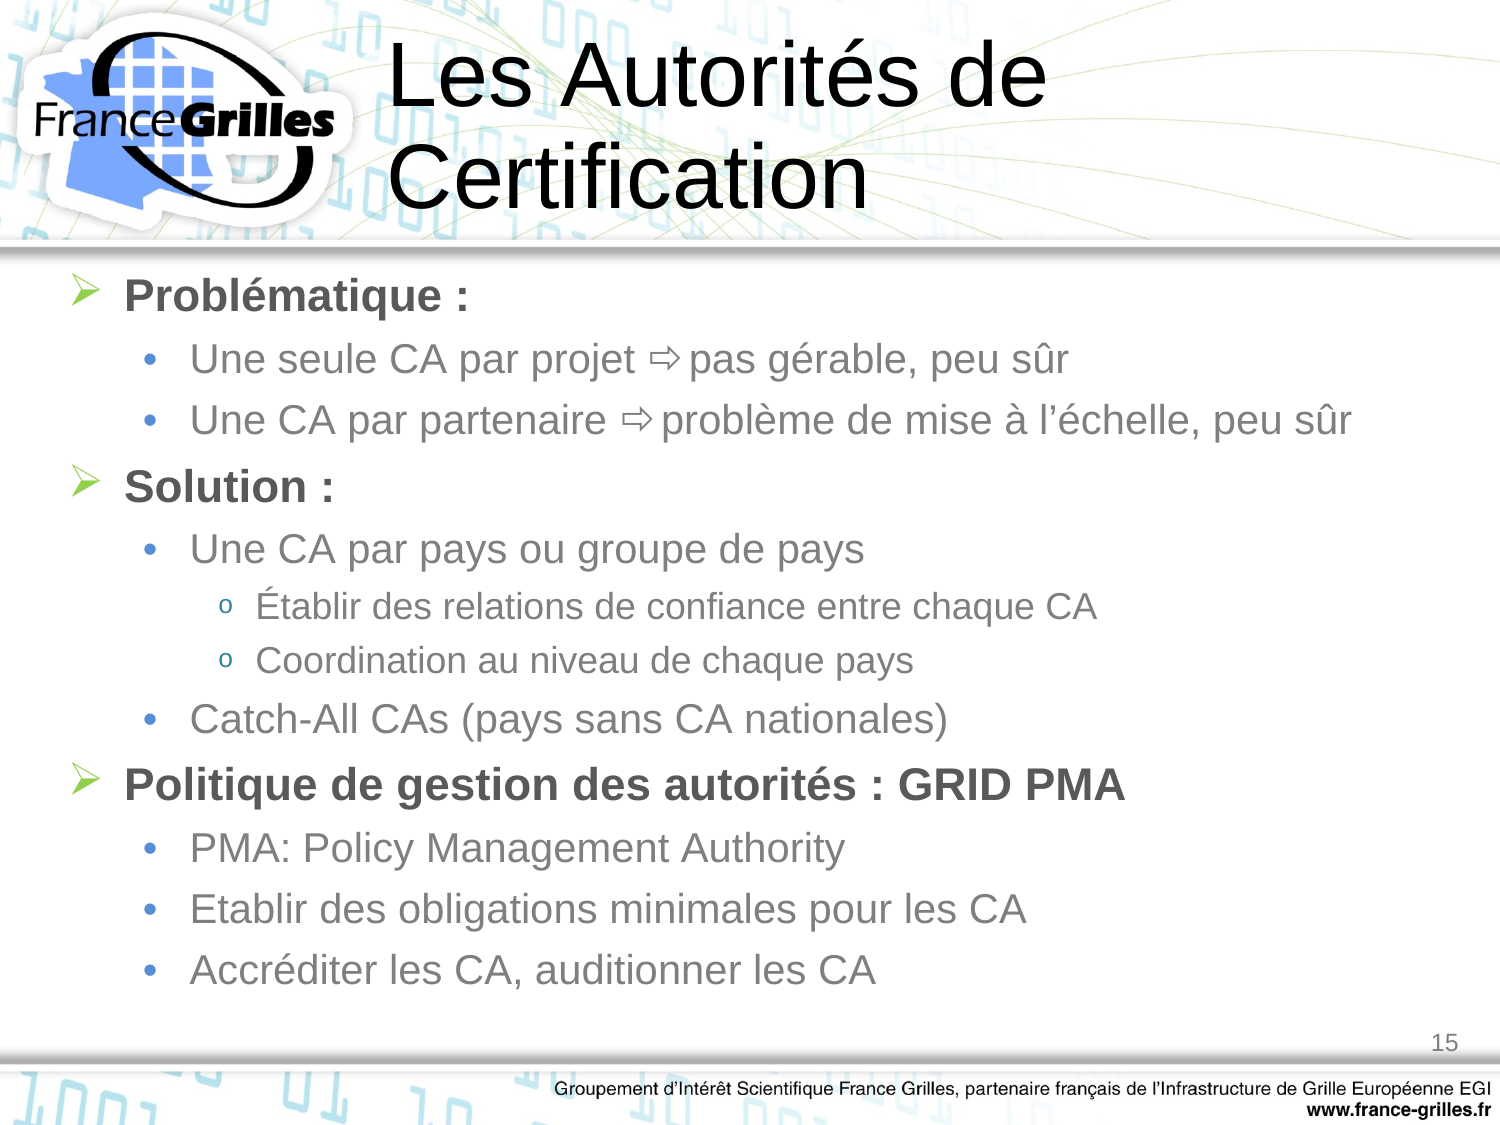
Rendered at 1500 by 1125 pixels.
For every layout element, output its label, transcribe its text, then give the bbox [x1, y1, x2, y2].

title Les Autorités de Certification [372, 4, 1459, 248]
picture [0, 0, 1500, 1125]
list Problématique : Une seule CA par projet pas gérable, peu sûr Une CA par partenaire problème de mise à l’échelle, peu sûr Solution : Une CA par pays ou groupe de pays Établir des relations de confiance entre chaque CA Coordination au niveau de chaque pays Catch-All CAs (pays sans CA nationales) Politique de gestion des autorités : GRID PMA PMA: Policy Management Authority Etablir des obligations minimales pour les CA Accréditer les CA, auditionner les CA [53, 262, 1459, 1073]
